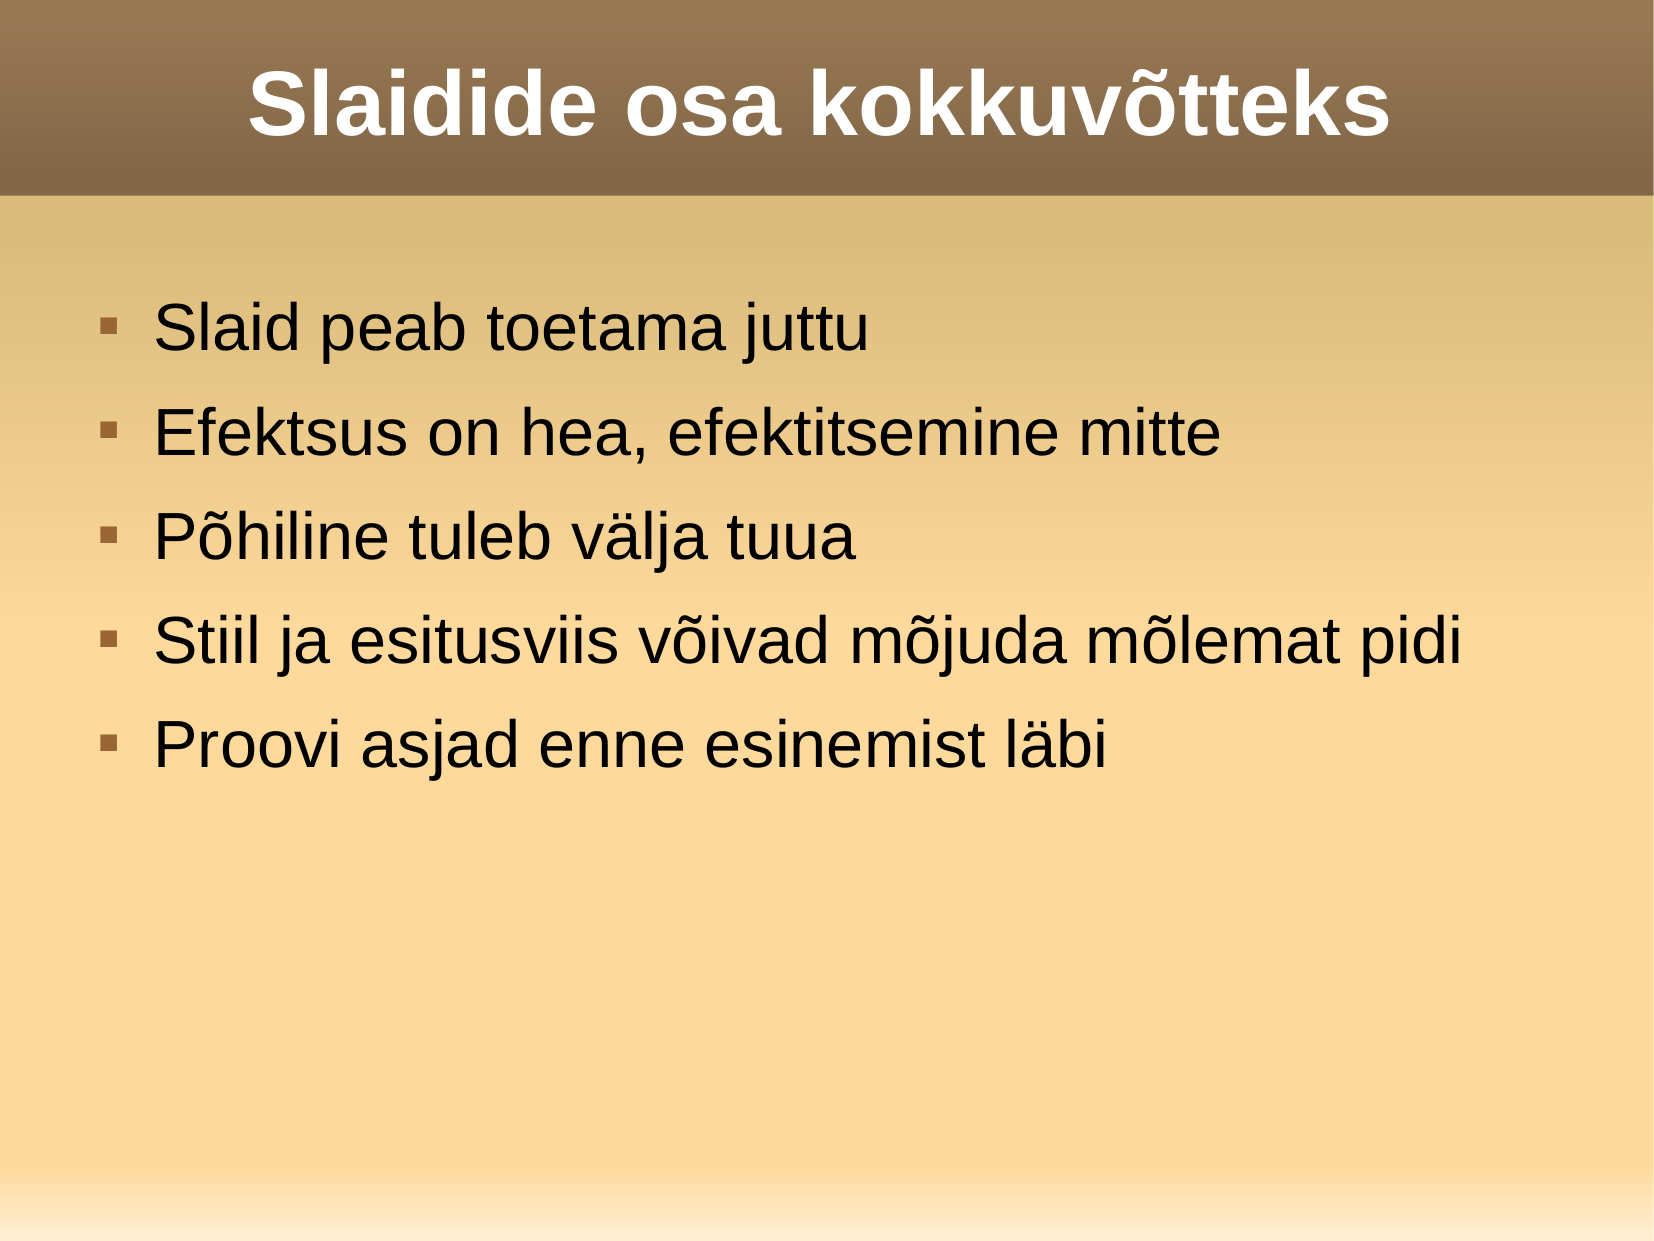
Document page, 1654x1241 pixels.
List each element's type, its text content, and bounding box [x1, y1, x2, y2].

picture [0, 0, 1654, 1241]
list Slaid peab toetama juttu Efektsus on hea, efektitsemine mitte Põhiline tuleb välja tuua Stiil ja esitusviis võivad mõjuda mõlemat pidi Proovi asjad enne esinemist läbi [82, 290, 1571, 1094]
title Slaidide osa kokkuvõtteks [76, 7, 1565, 200]
